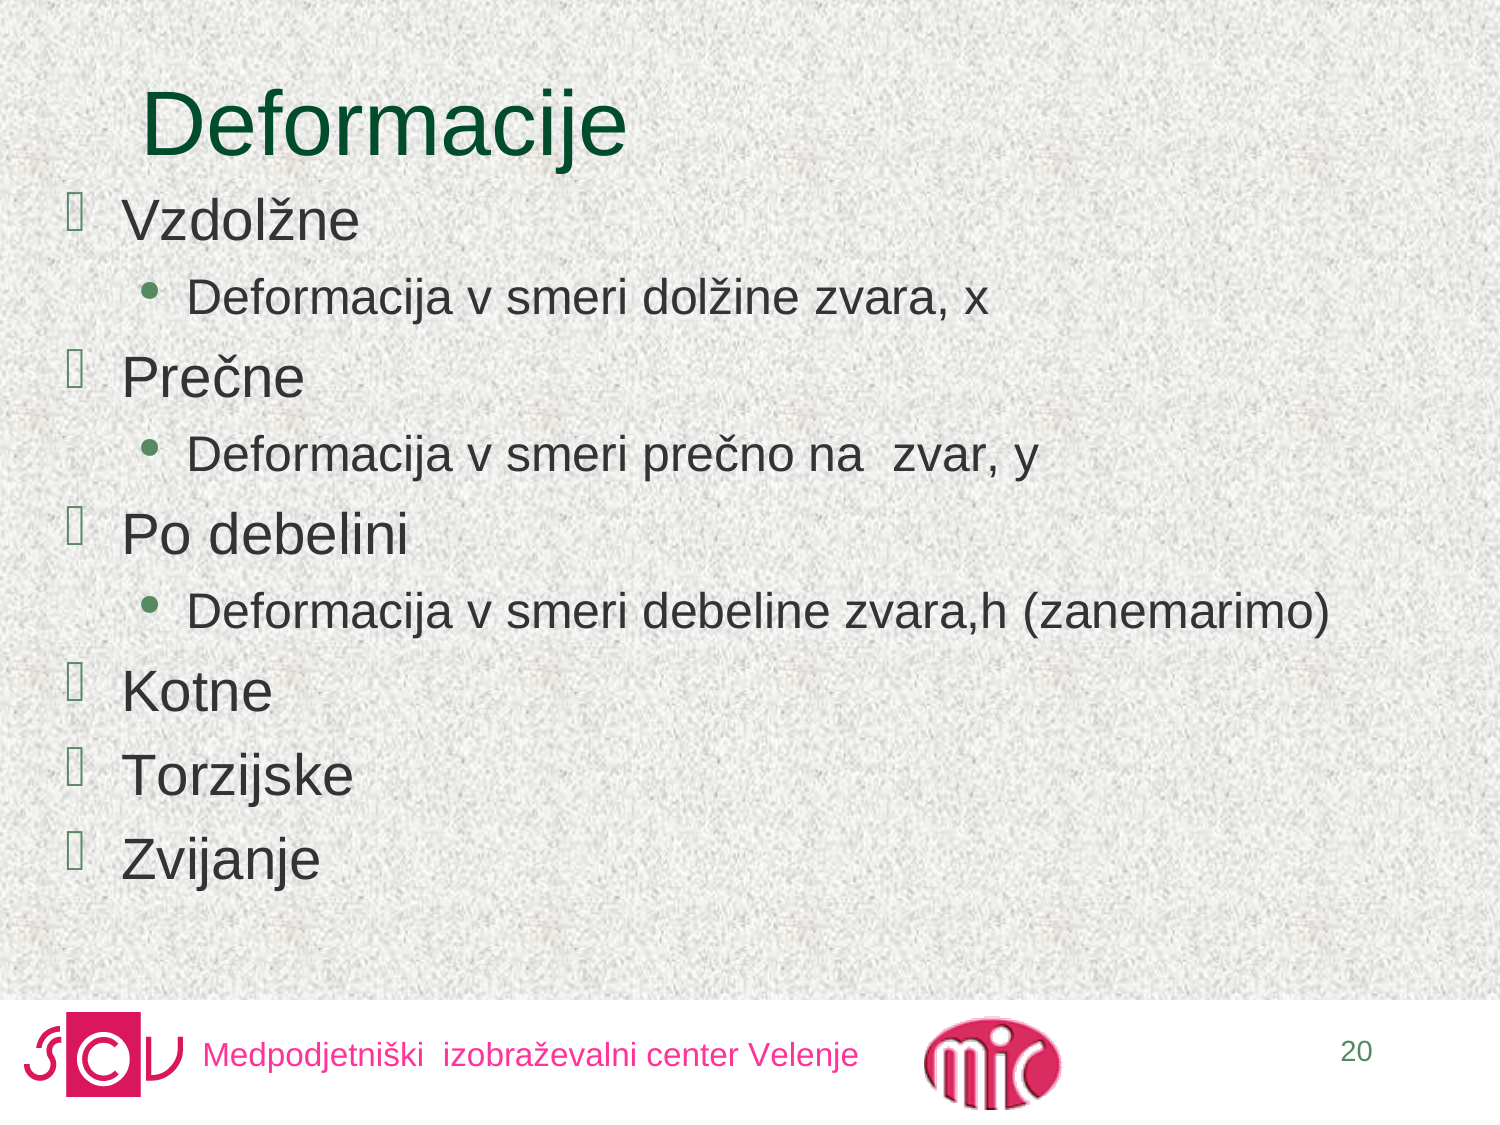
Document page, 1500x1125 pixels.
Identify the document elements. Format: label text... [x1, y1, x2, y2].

picture [24, 1012, 183, 1097]
picture [0, 0, 1500, 999]
picture [924, 1012, 1063, 1110]
list Vzdolžne Deformacija v smeri dolžine zvara, x Prečne Deformacija v smeri prečno na zvar, y Po debelini Deformacija v smeri debeline zvara,h (zanemarimo) Kotne Torzijske Zvijanje [49, 174, 1350, 985]
title Deformacije [99, 56, 1500, 182]
text_box <number> [1074, 1025, 1388, 1101]
